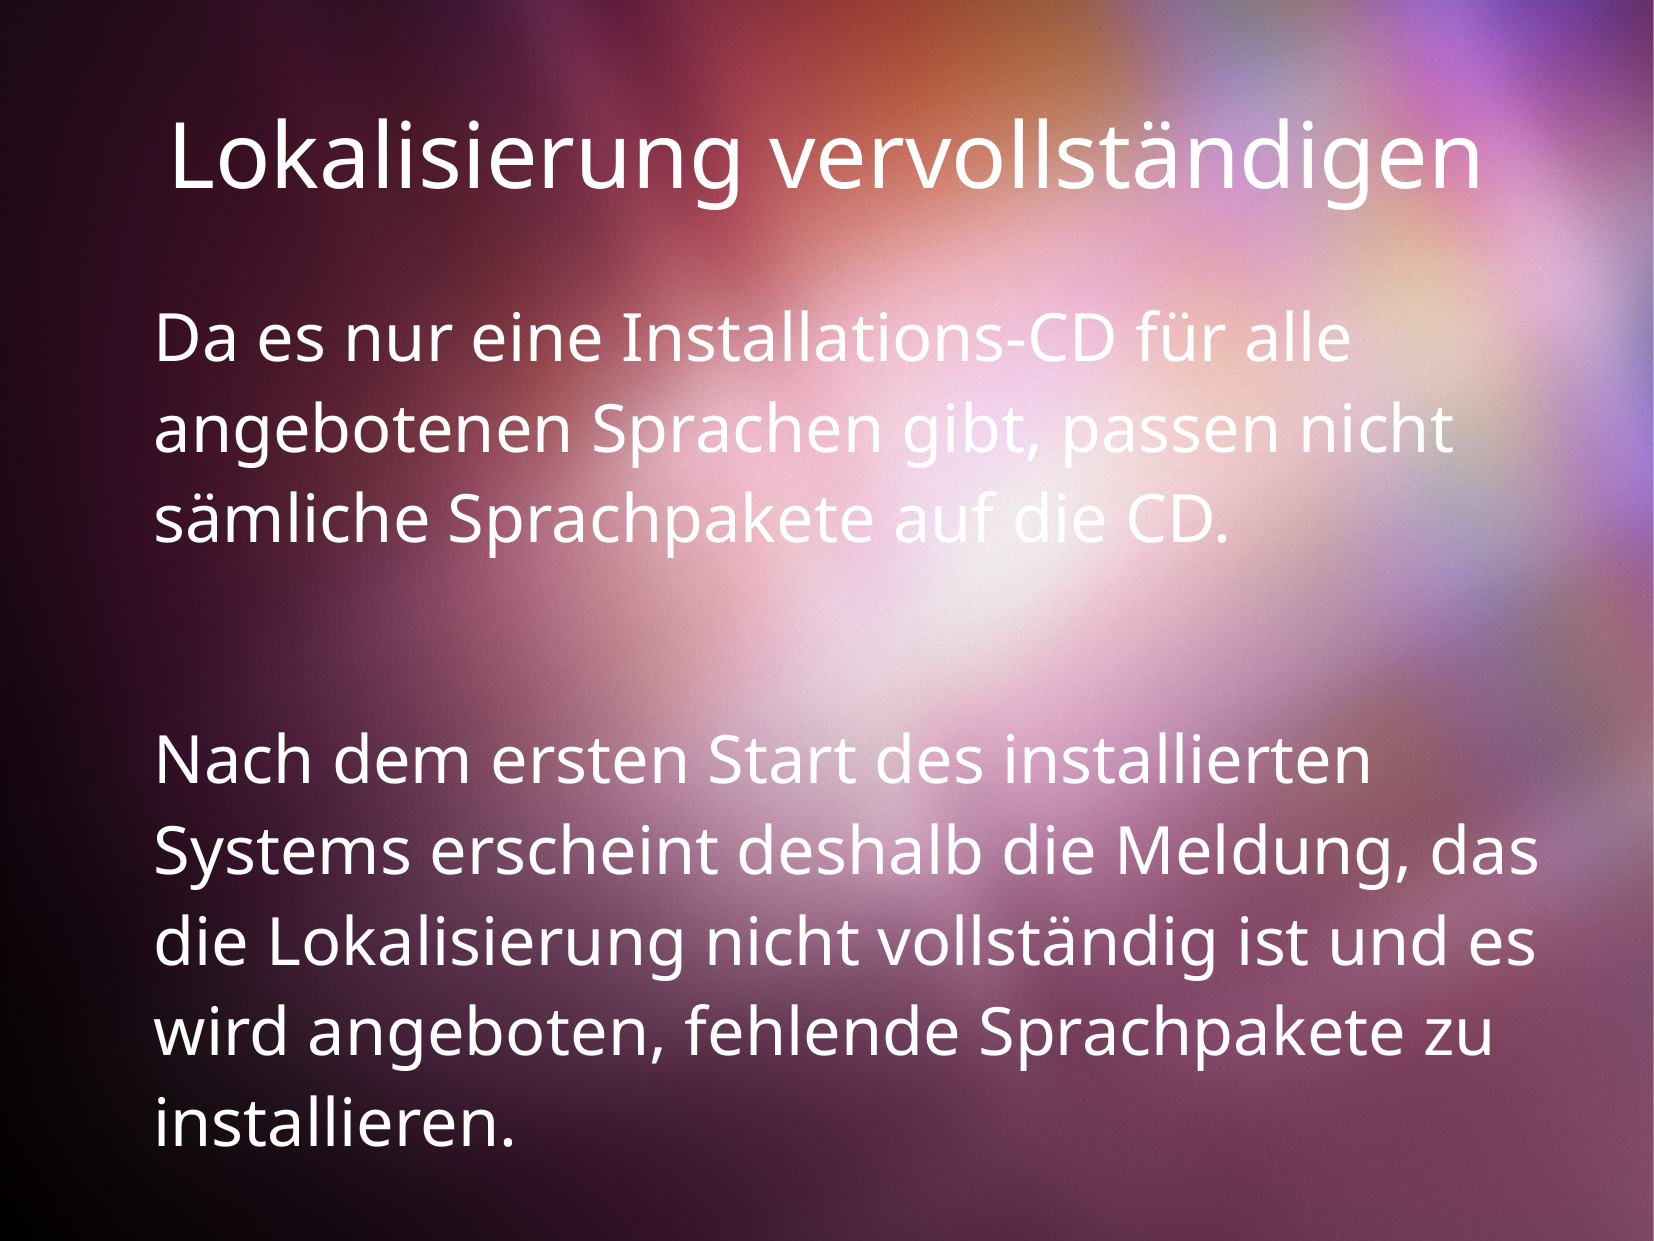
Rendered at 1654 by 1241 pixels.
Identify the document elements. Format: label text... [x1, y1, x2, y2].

picture [0, 0, 1654, 1241]
title Lokalisierung vervollständigen [82, 49, 1571, 257]
list Da es nur eine Installations-CD für alle angebotenen Sprachen gibt, passen nicht sämliche Sprachpakete auf die CD. Nach dem ersten Start des installierten Systems erscheint deshalb die Meldung, das die Lokalisierung nicht vollständig ist und es wird angeboten, fehlende Sprachpakete zu installieren. [82, 290, 1571, 1109]
